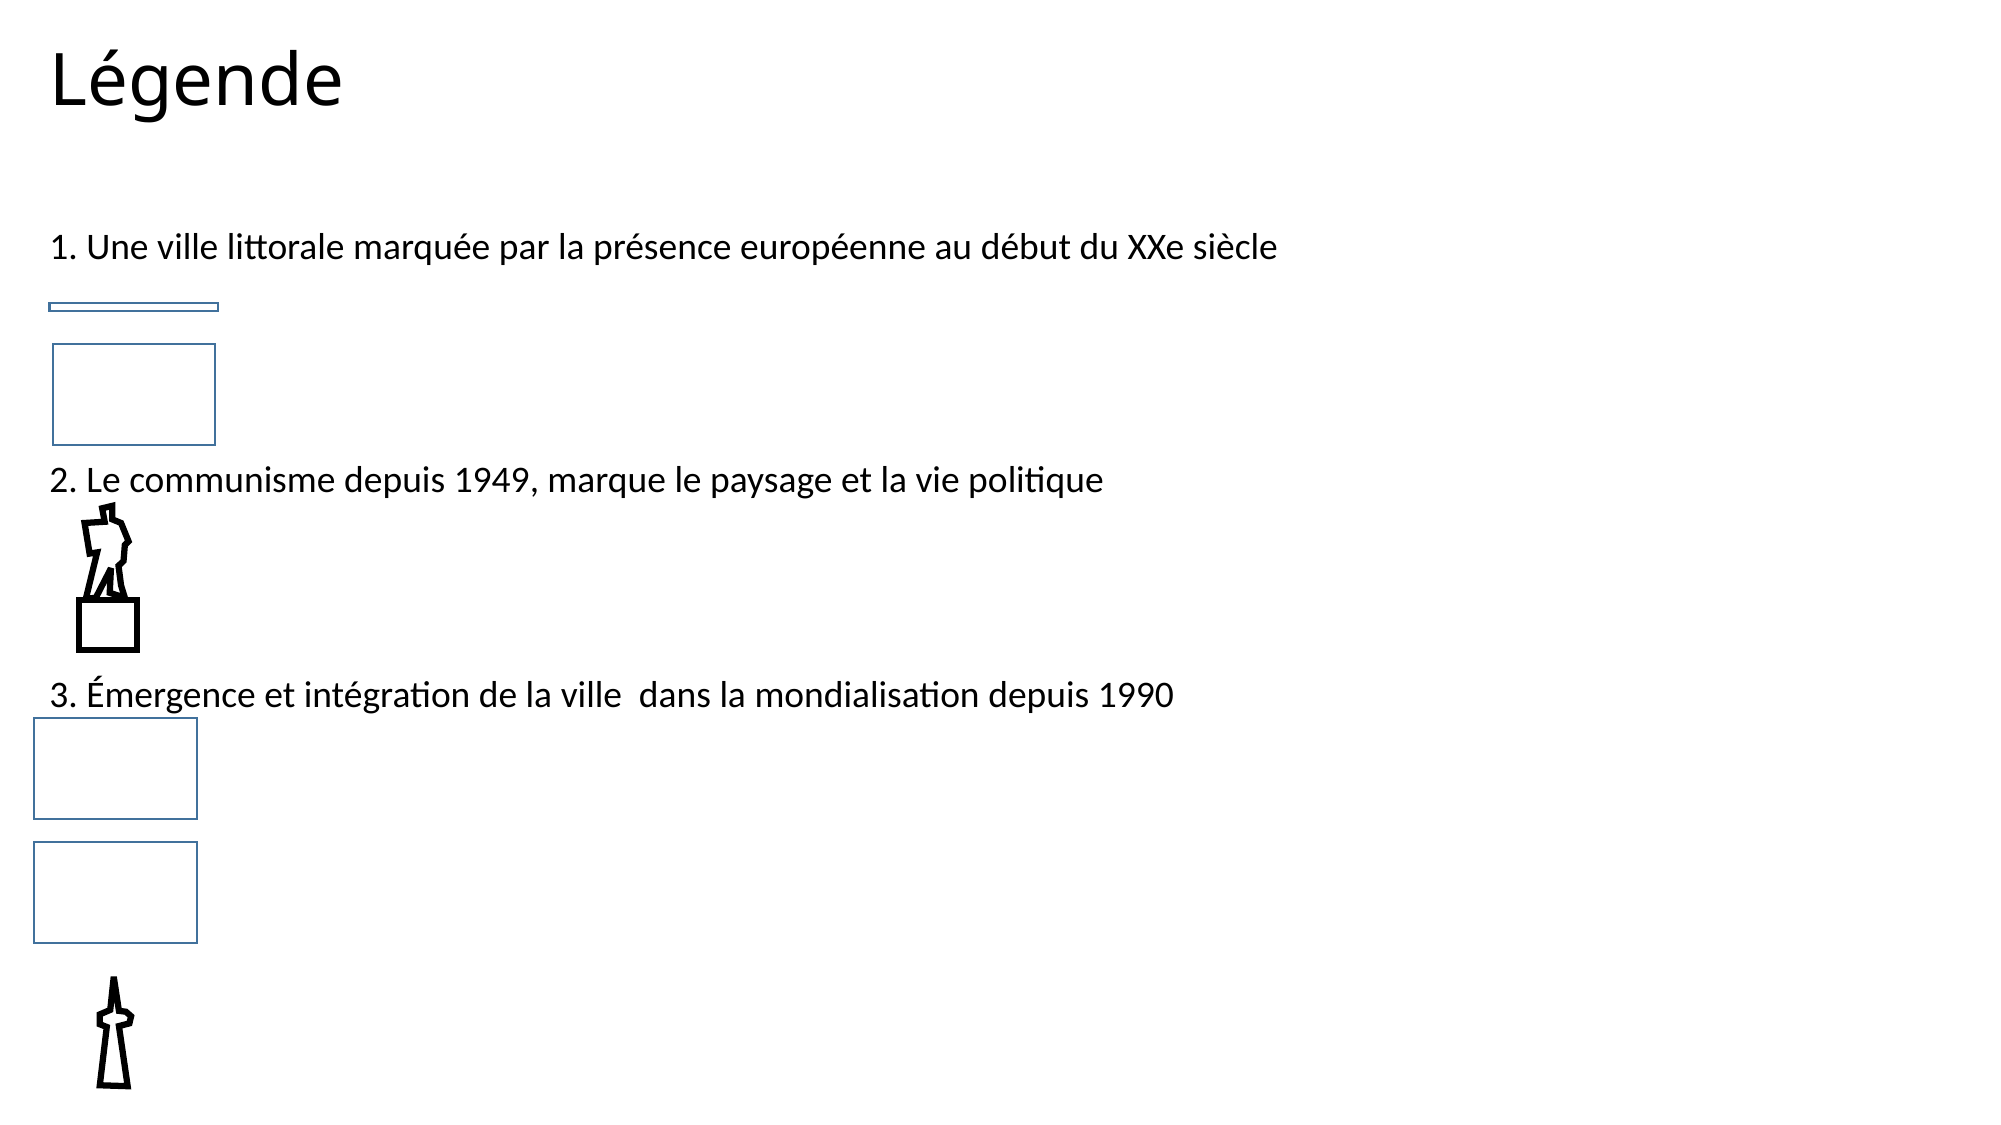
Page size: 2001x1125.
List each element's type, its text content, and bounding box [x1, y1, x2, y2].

title Légende [34, 10, 382, 153]
text_box 3. Émergence et intégration de la ville dans la mondialisation depuis 1990 [34, 662, 1357, 769]
text_box 1. Une ville littorale marquée par la présence européenne au début du XXe siècle [34, 214, 1385, 275]
text_box 2. Le communisme depuis 1949, marque le paysage et la vie politique [34, 447, 1491, 509]
